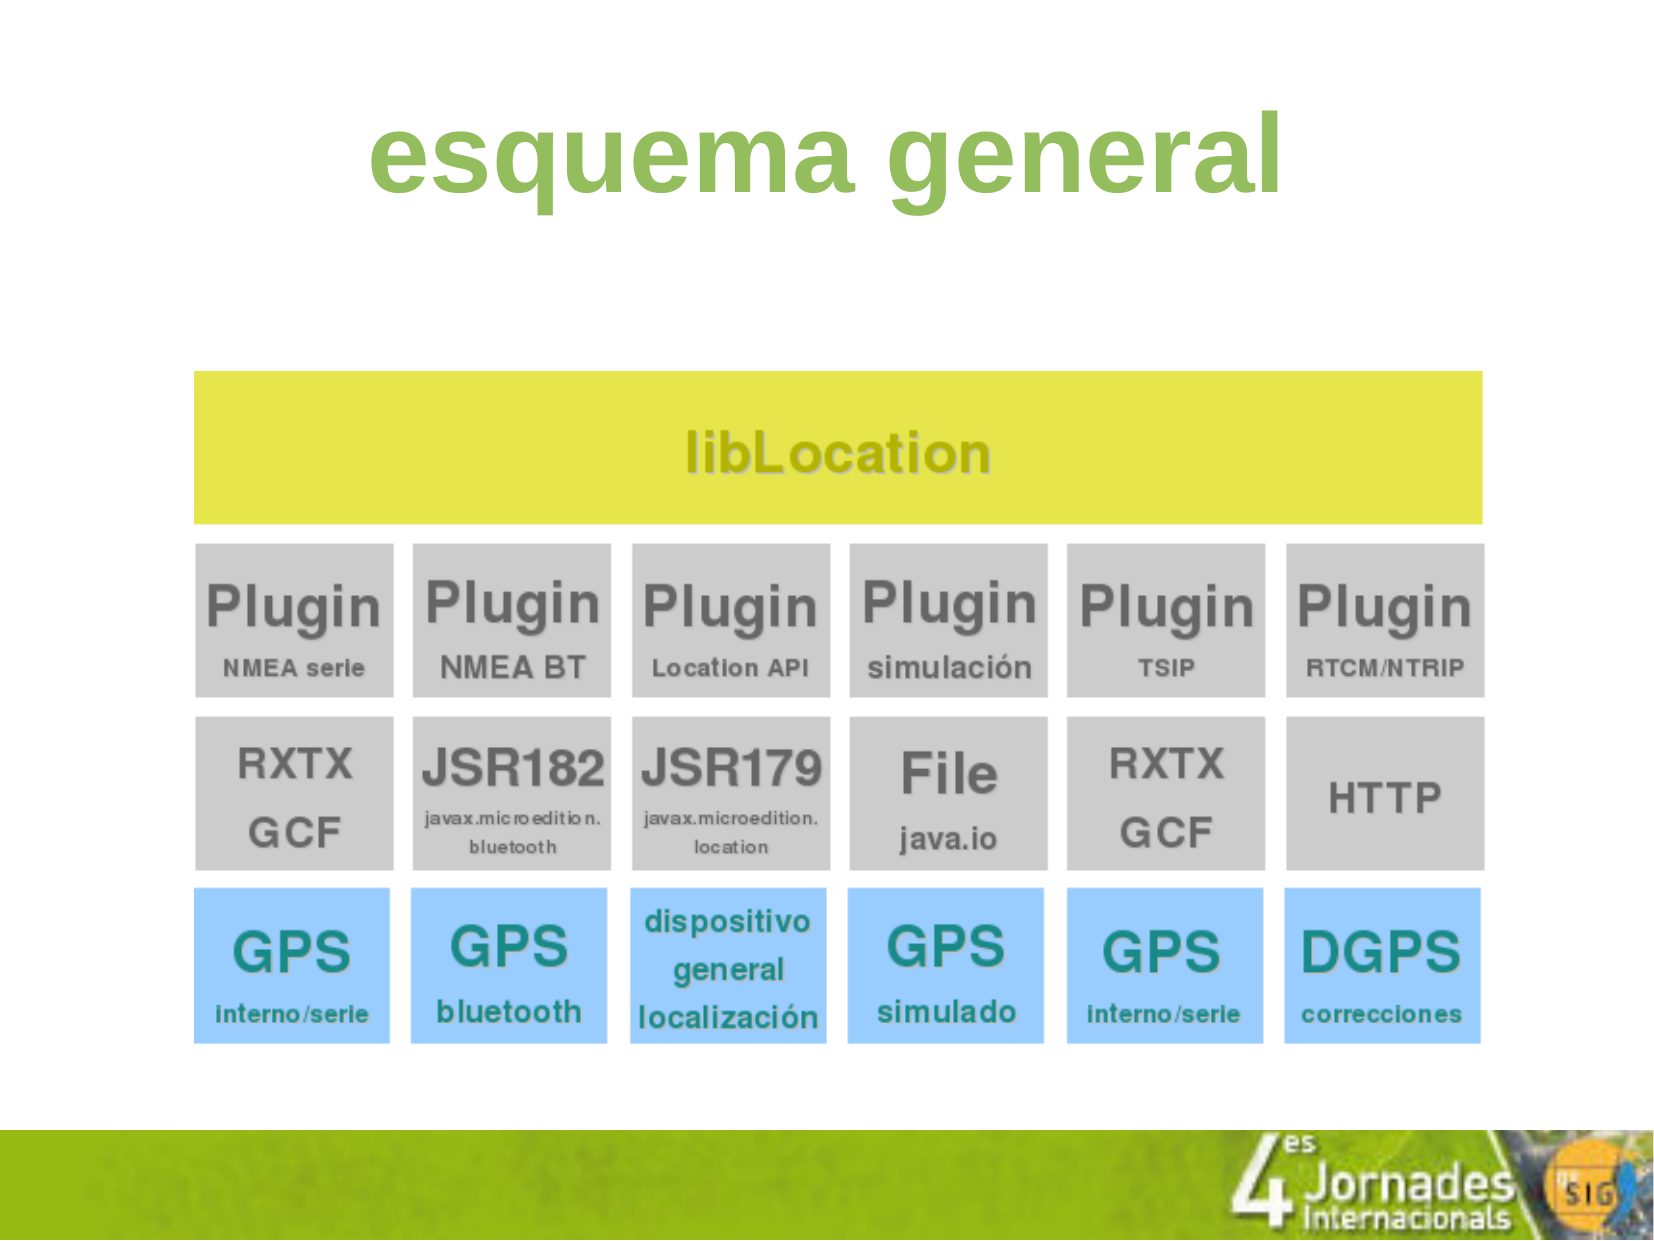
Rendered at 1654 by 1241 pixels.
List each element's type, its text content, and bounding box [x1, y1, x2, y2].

picture [194, 371, 1487, 1046]
title esquema general [82, 56, 1571, 250]
picture [0, 1130, 1654, 1240]
